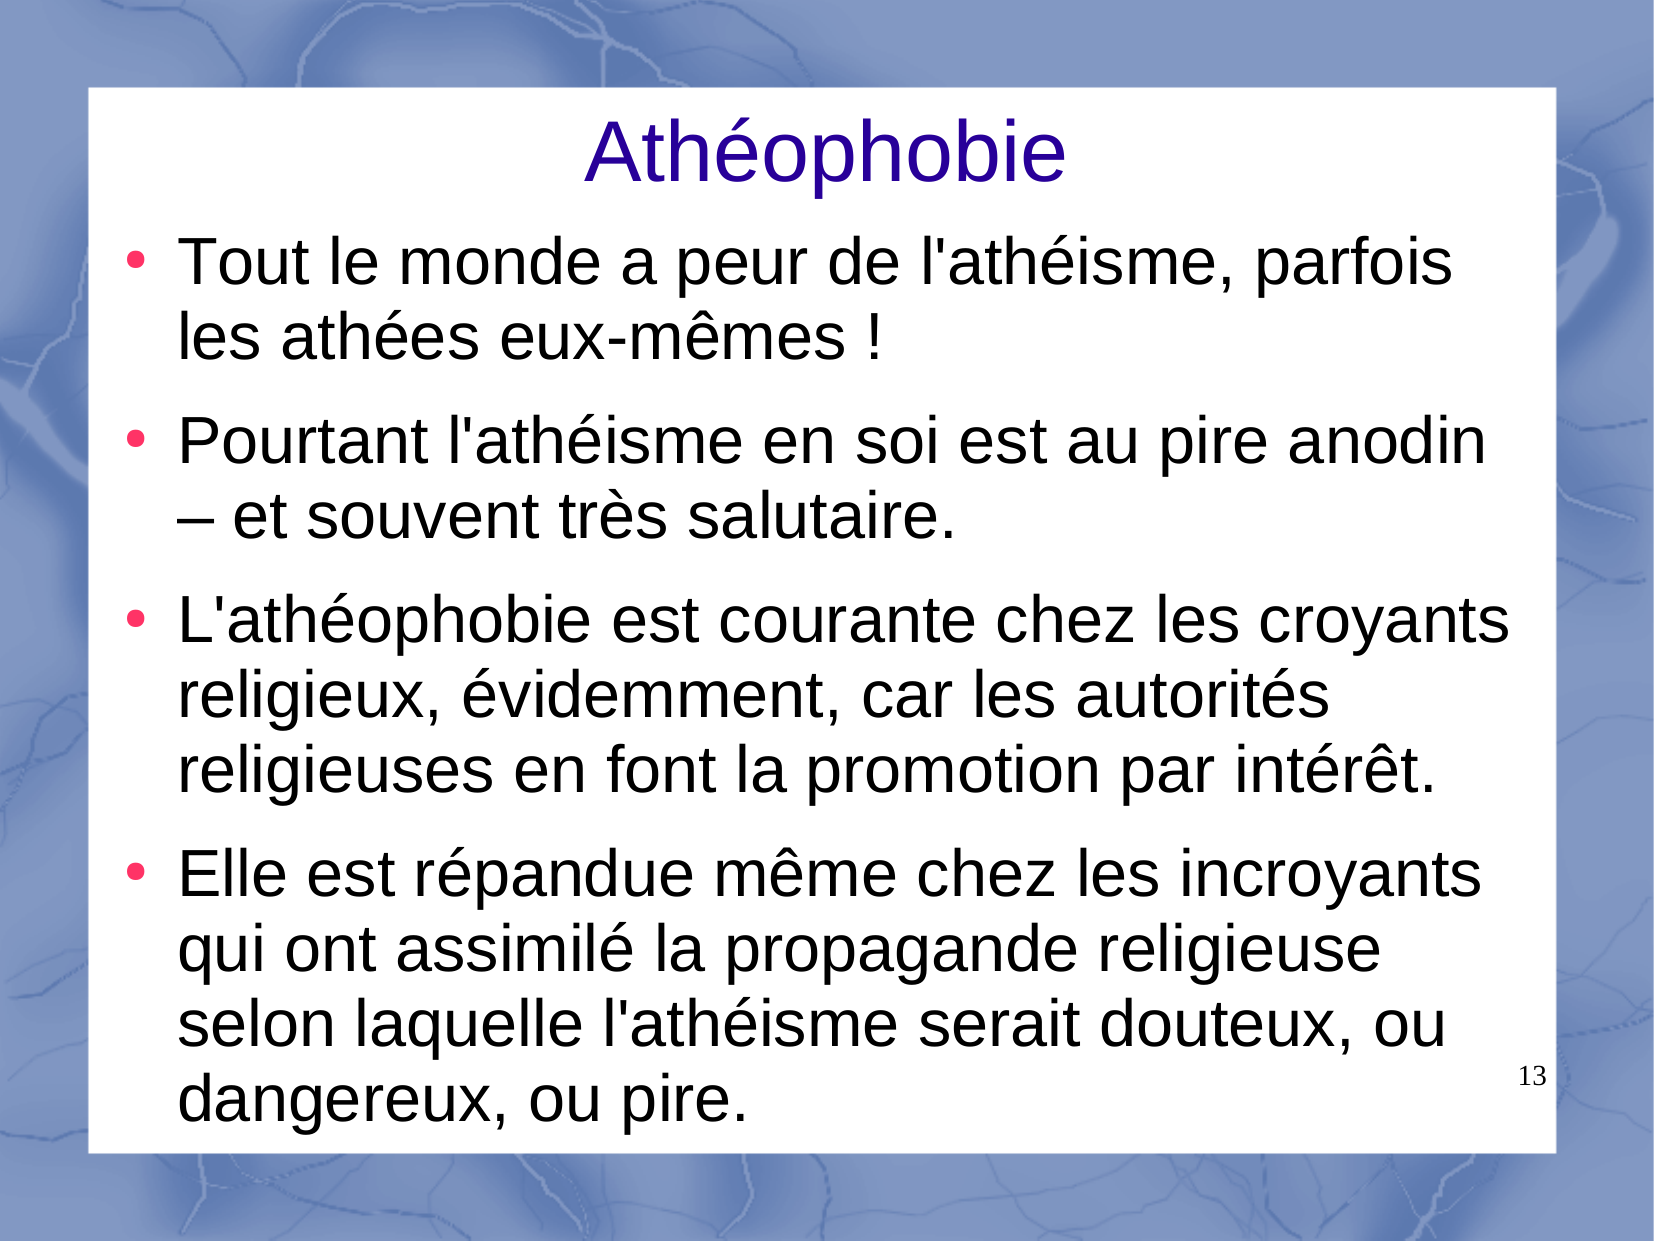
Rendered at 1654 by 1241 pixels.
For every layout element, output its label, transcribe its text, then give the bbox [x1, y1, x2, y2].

picture [0, 0, 1654, 1241]
list Tout le monde a peur de l'athéisme, parfois les athées eux-mêmes ! Pourtant l'athéisme en soi est au pire anodin – et souvent très salutaire. L'athéophobie est courante chez les croyants religieux, évidemment, car les autorités religieuses en font la promotion par intérêt. Elle est répandue même chez les incroyants qui ont assimilé la propagande religieuse selon laquelle l'athéisme serait douteux, ou dangereux, ou pire. [106, 224, 1536, 1241]
title Athéophobie [118, 90, 1536, 213]
picture [1536, 1067, 1543, 1084]
